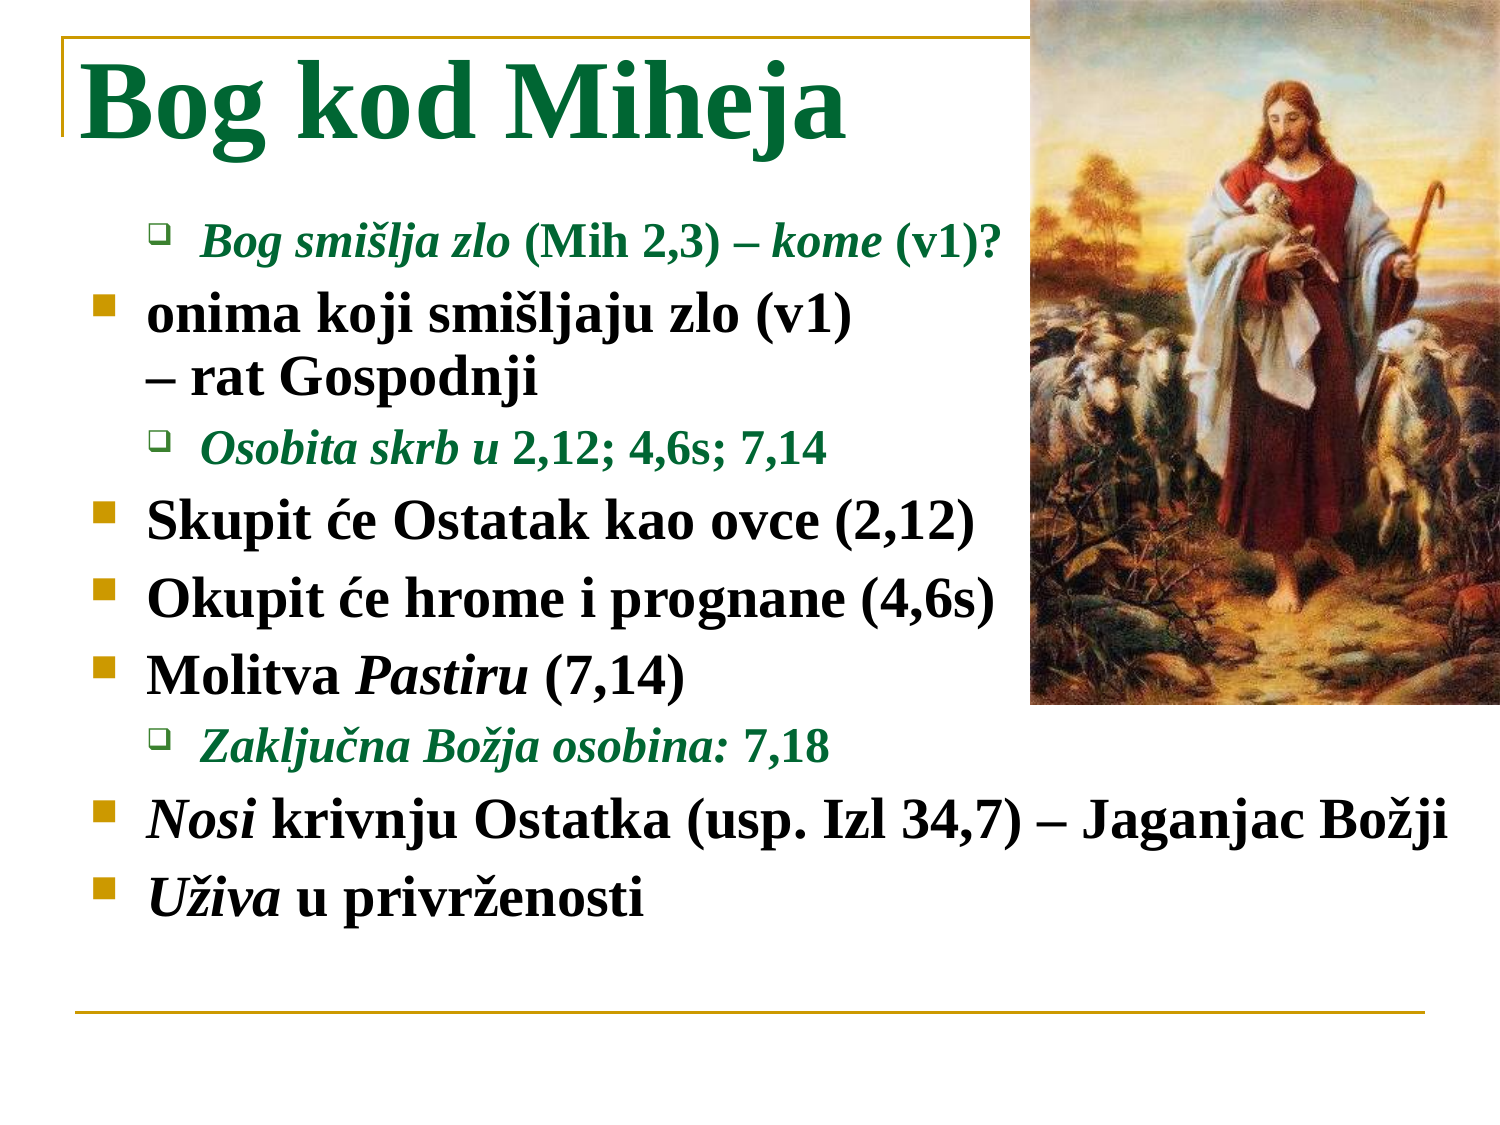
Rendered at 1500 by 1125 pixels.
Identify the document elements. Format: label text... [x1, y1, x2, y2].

picture [1030, 0, 1500, 705]
list Bog smišlja zlo (Mih 2,3) – kome (v1)? onima koji smišljaju zlo (v1) – rat Gospodnji Osobita skrb u 2,12; 4,6s; 7,14 Skupit će Ostatak kao ovce (2,12) Okupit će hrome i prognane (4,6s) Molitva Pastiru (7,14) Zaključna Božja osobina: 7,18 Nosi krivnju Ostatka (usp. Izl 34,7) – Jaganjac Božji Uživa u privrženosti [74, 206, 1495, 1006]
title Bog kod Miheja [64, 19, 1030, 206]
